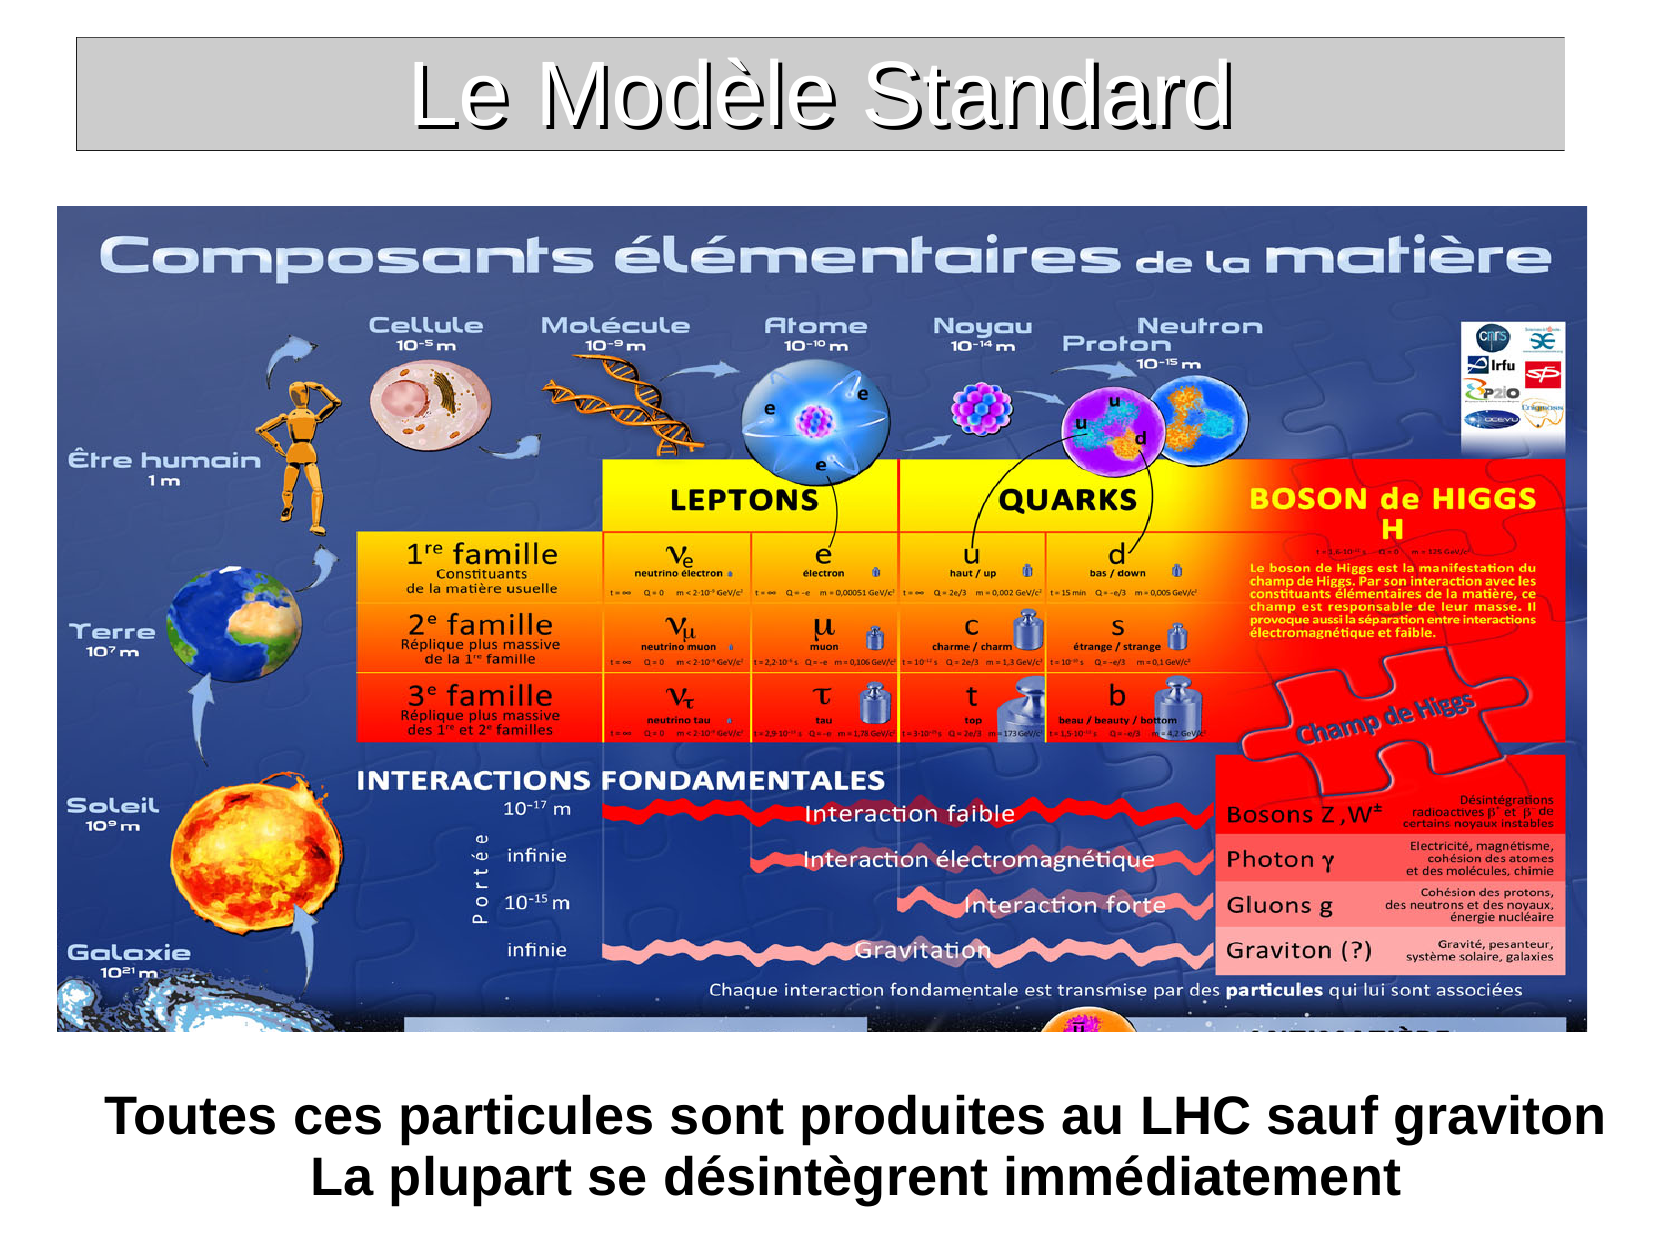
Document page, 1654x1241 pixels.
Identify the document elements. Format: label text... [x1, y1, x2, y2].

text_box Toutes ces particules sont produites au LHC sauf graviton La plupart se désintègrent immédiatement [60, 1078, 1654, 1241]
title Le Modèle Standard [76, 37, 1565, 151]
picture [57, 206, 1588, 1032]
